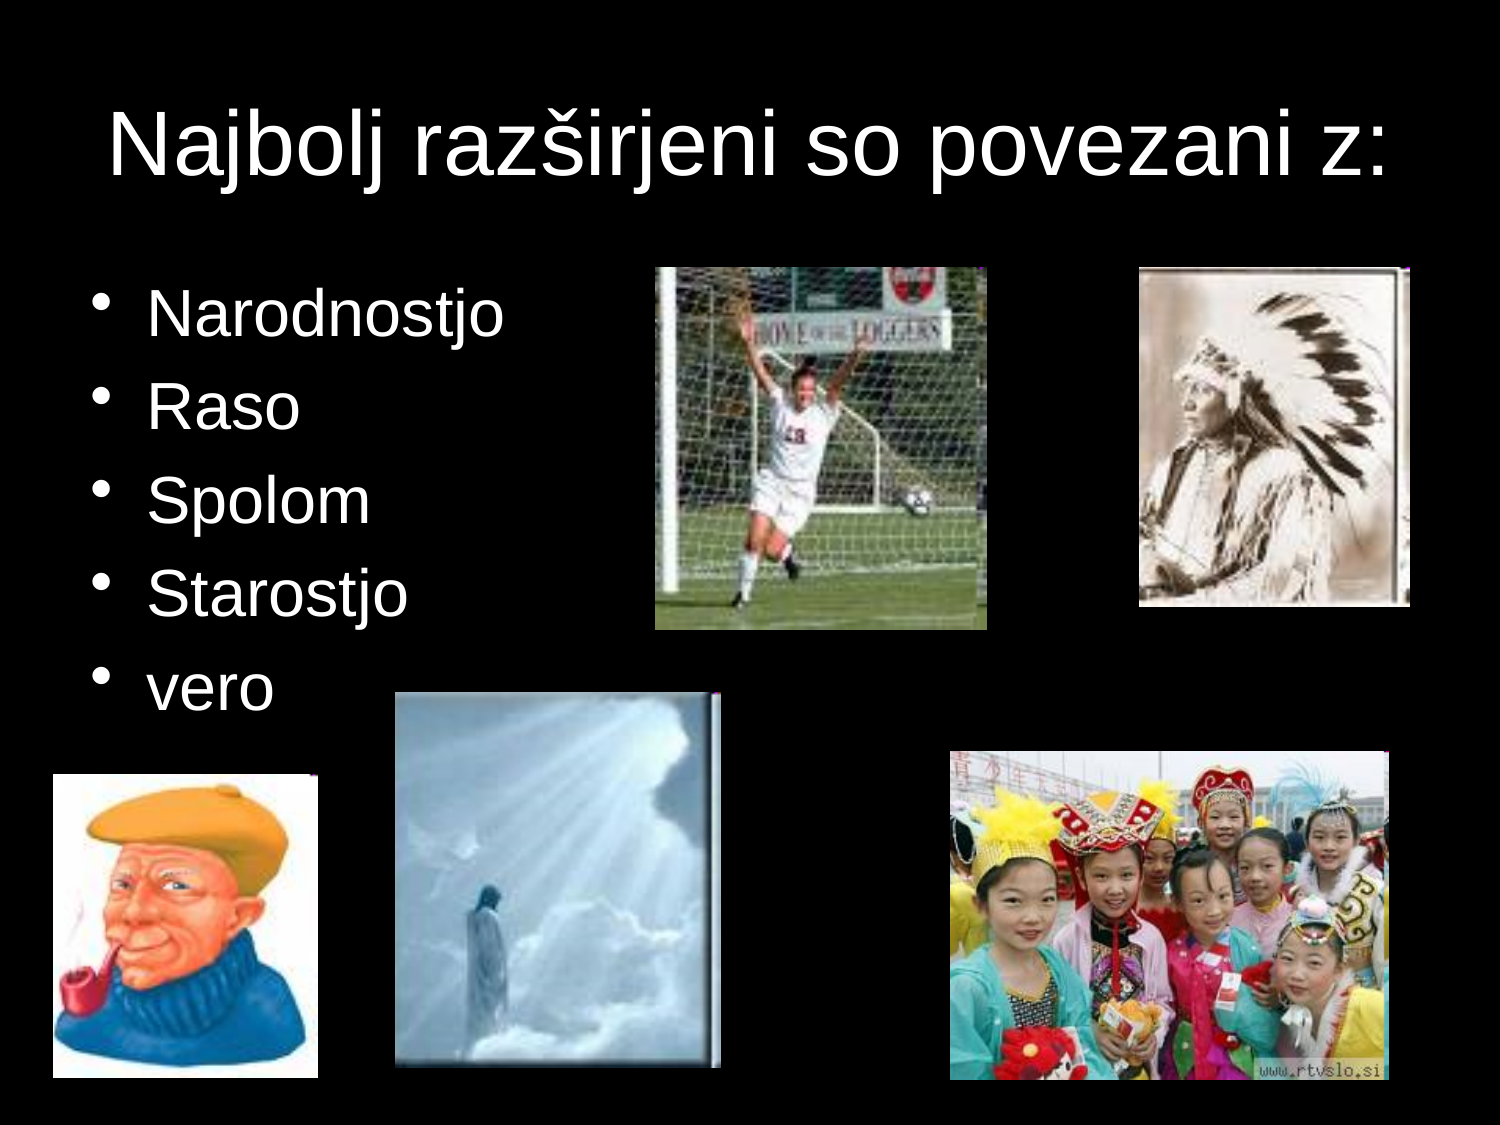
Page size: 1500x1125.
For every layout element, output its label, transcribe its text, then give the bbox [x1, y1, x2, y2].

title Najbolj razširjeni so povezani z: [75, 45, 1425, 233]
picture [395, 692, 721, 1068]
picture [655, 267, 987, 630]
picture [950, 751, 1389, 1080]
picture [53, 774, 318, 1078]
picture [1139, 267, 1410, 607]
list Narodnostjo Raso Spolom Starostjo vero [75, 262, 1425, 1005]
